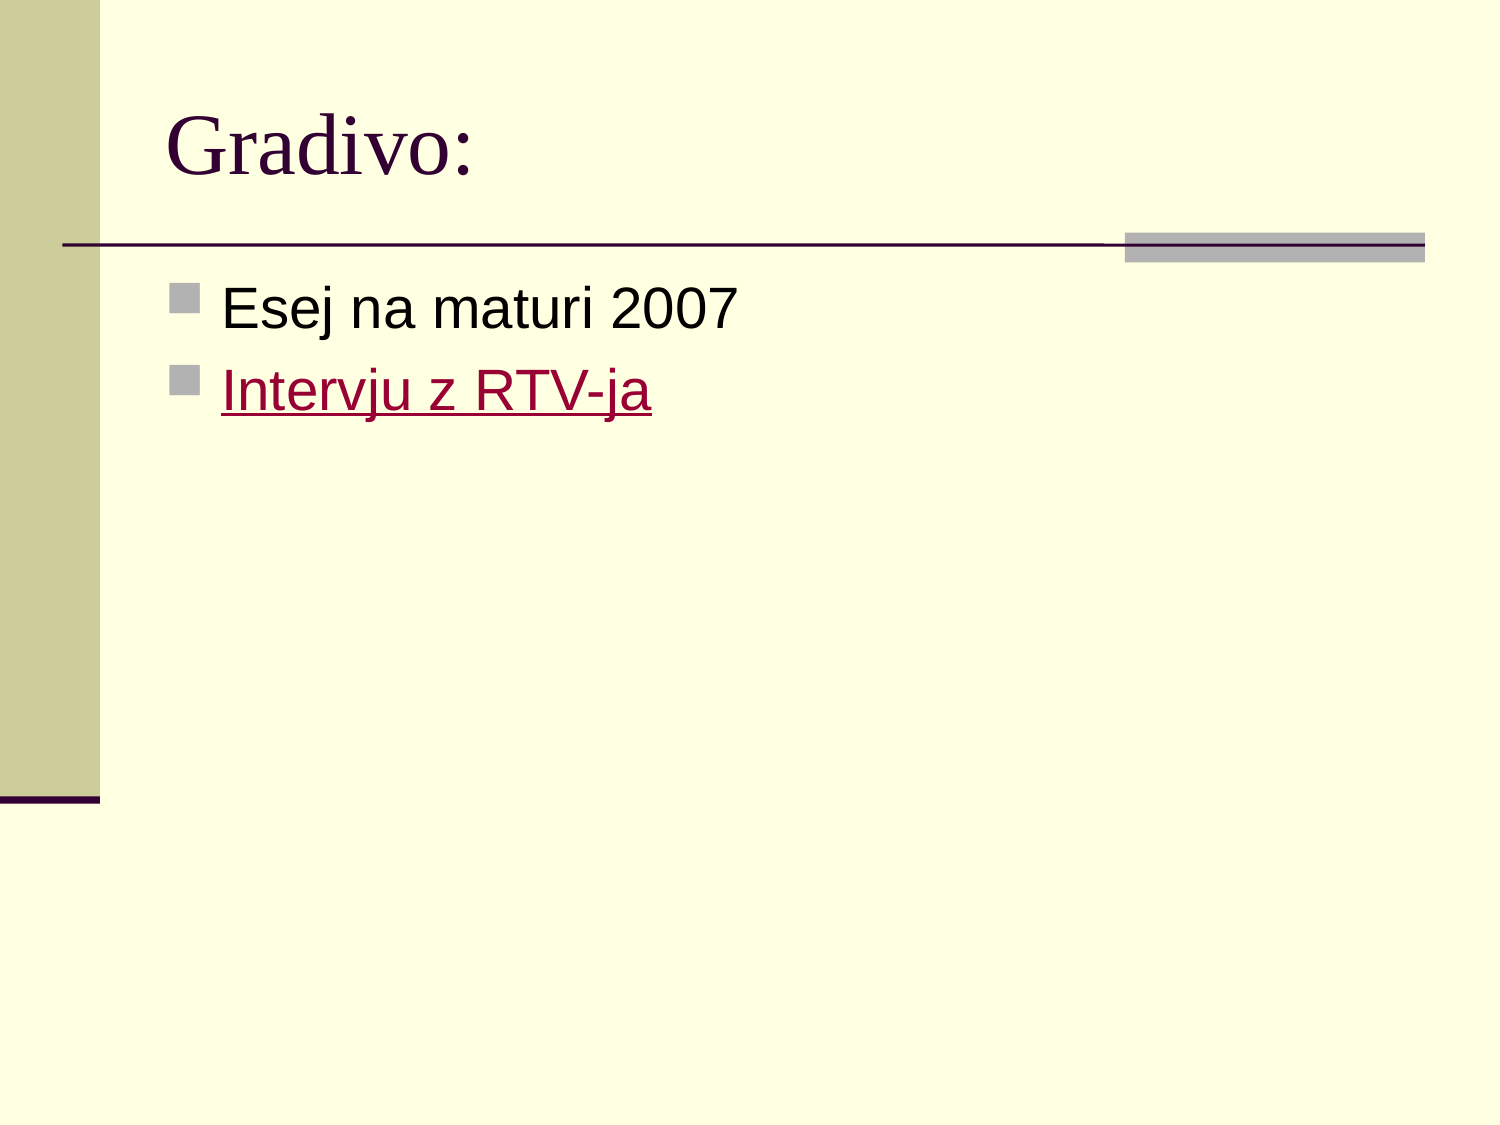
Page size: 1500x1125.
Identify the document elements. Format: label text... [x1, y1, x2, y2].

title Gradivo: [150, 45, 1425, 234]
list Esej na maturi 2007 Intervju z RTV-ja [150, 262, 1425, 1006]
